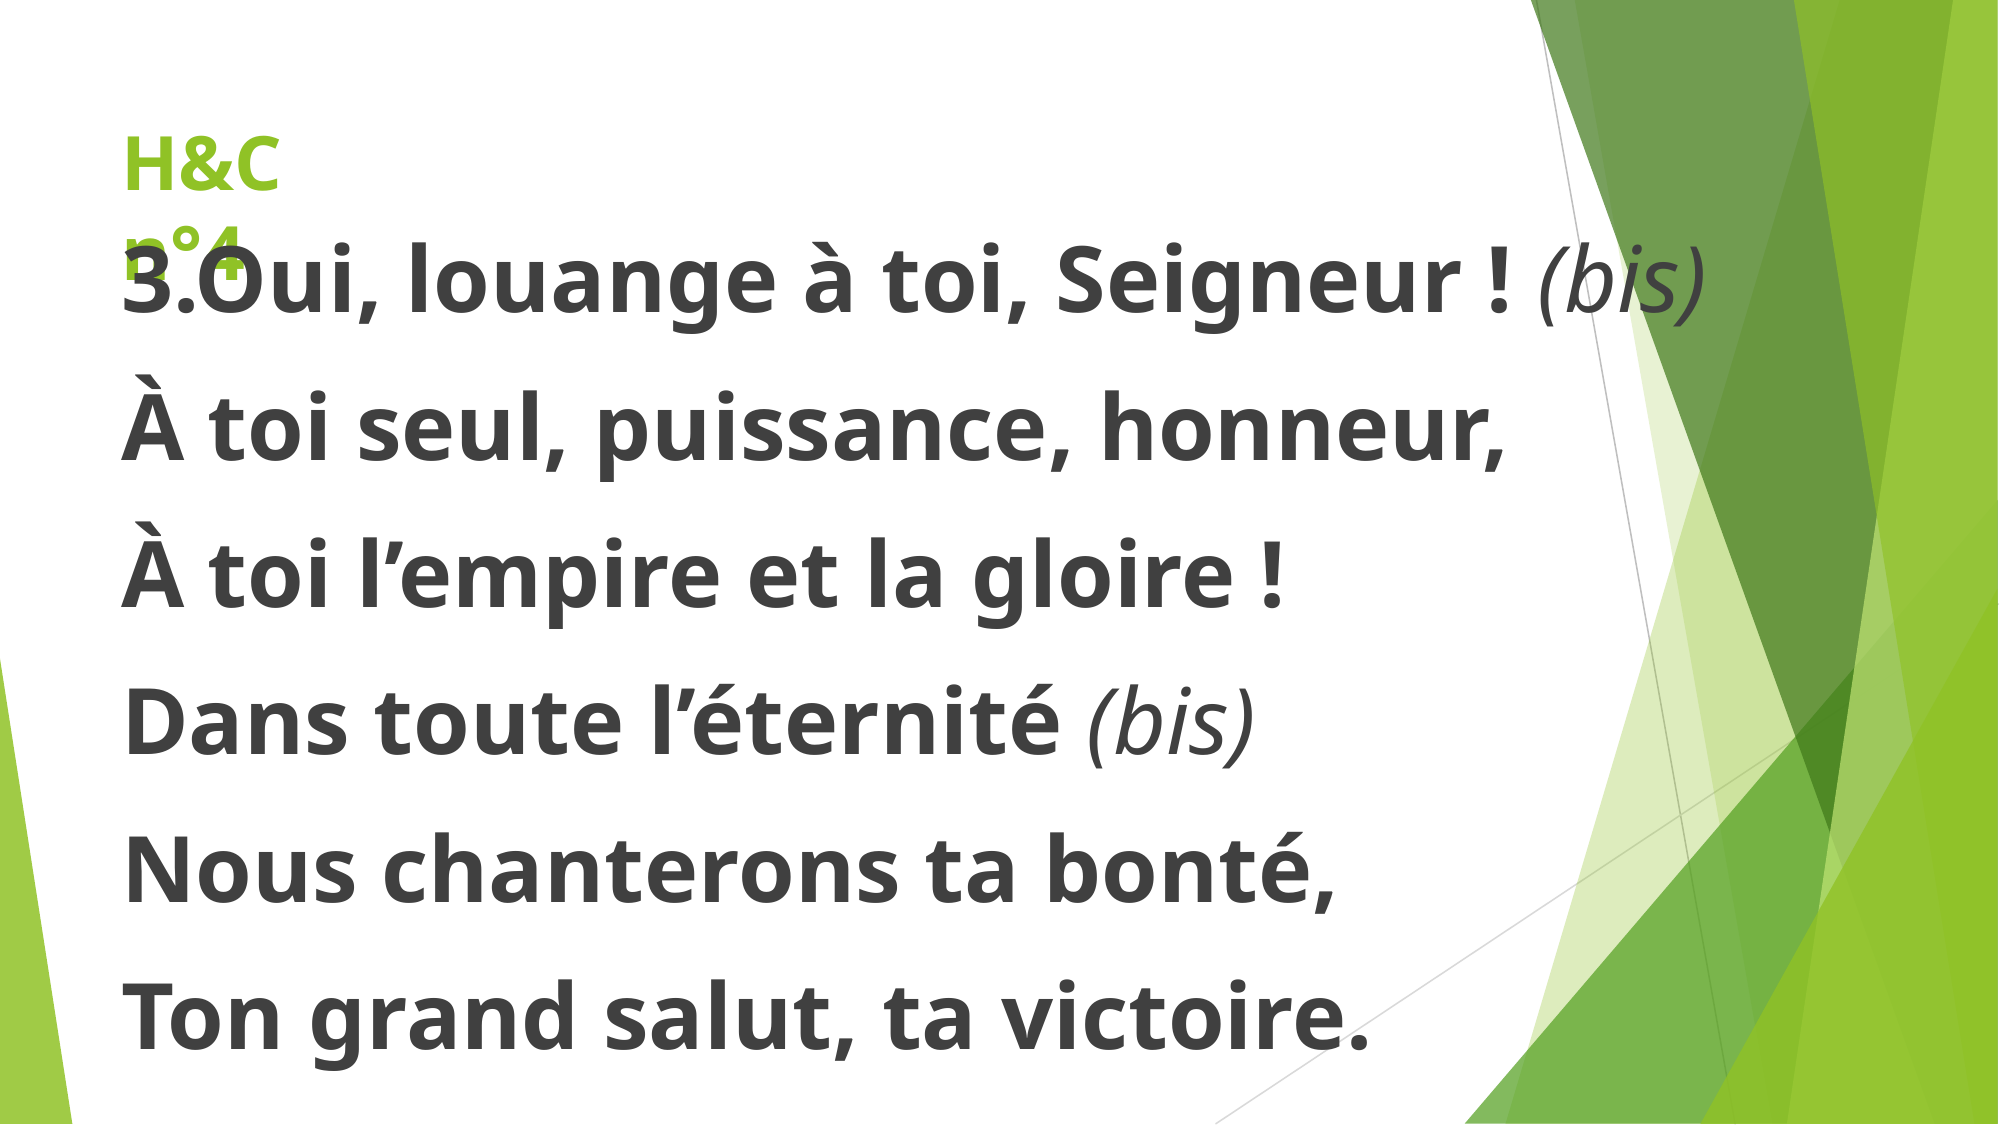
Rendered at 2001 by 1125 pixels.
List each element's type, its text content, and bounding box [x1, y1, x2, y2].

text_box H&C n°4 [106, 107, 441, 197]
text_box 3.Oui, louange à toi, Seigneur ! (bis) À toi seul, puissance, honneur, À toi l’empire et la gloire ! Dans toute l’éternité (bis) Nous chanterons ta bonté, Ton grand salut, ta victoire. [106, 197, 1730, 1075]
